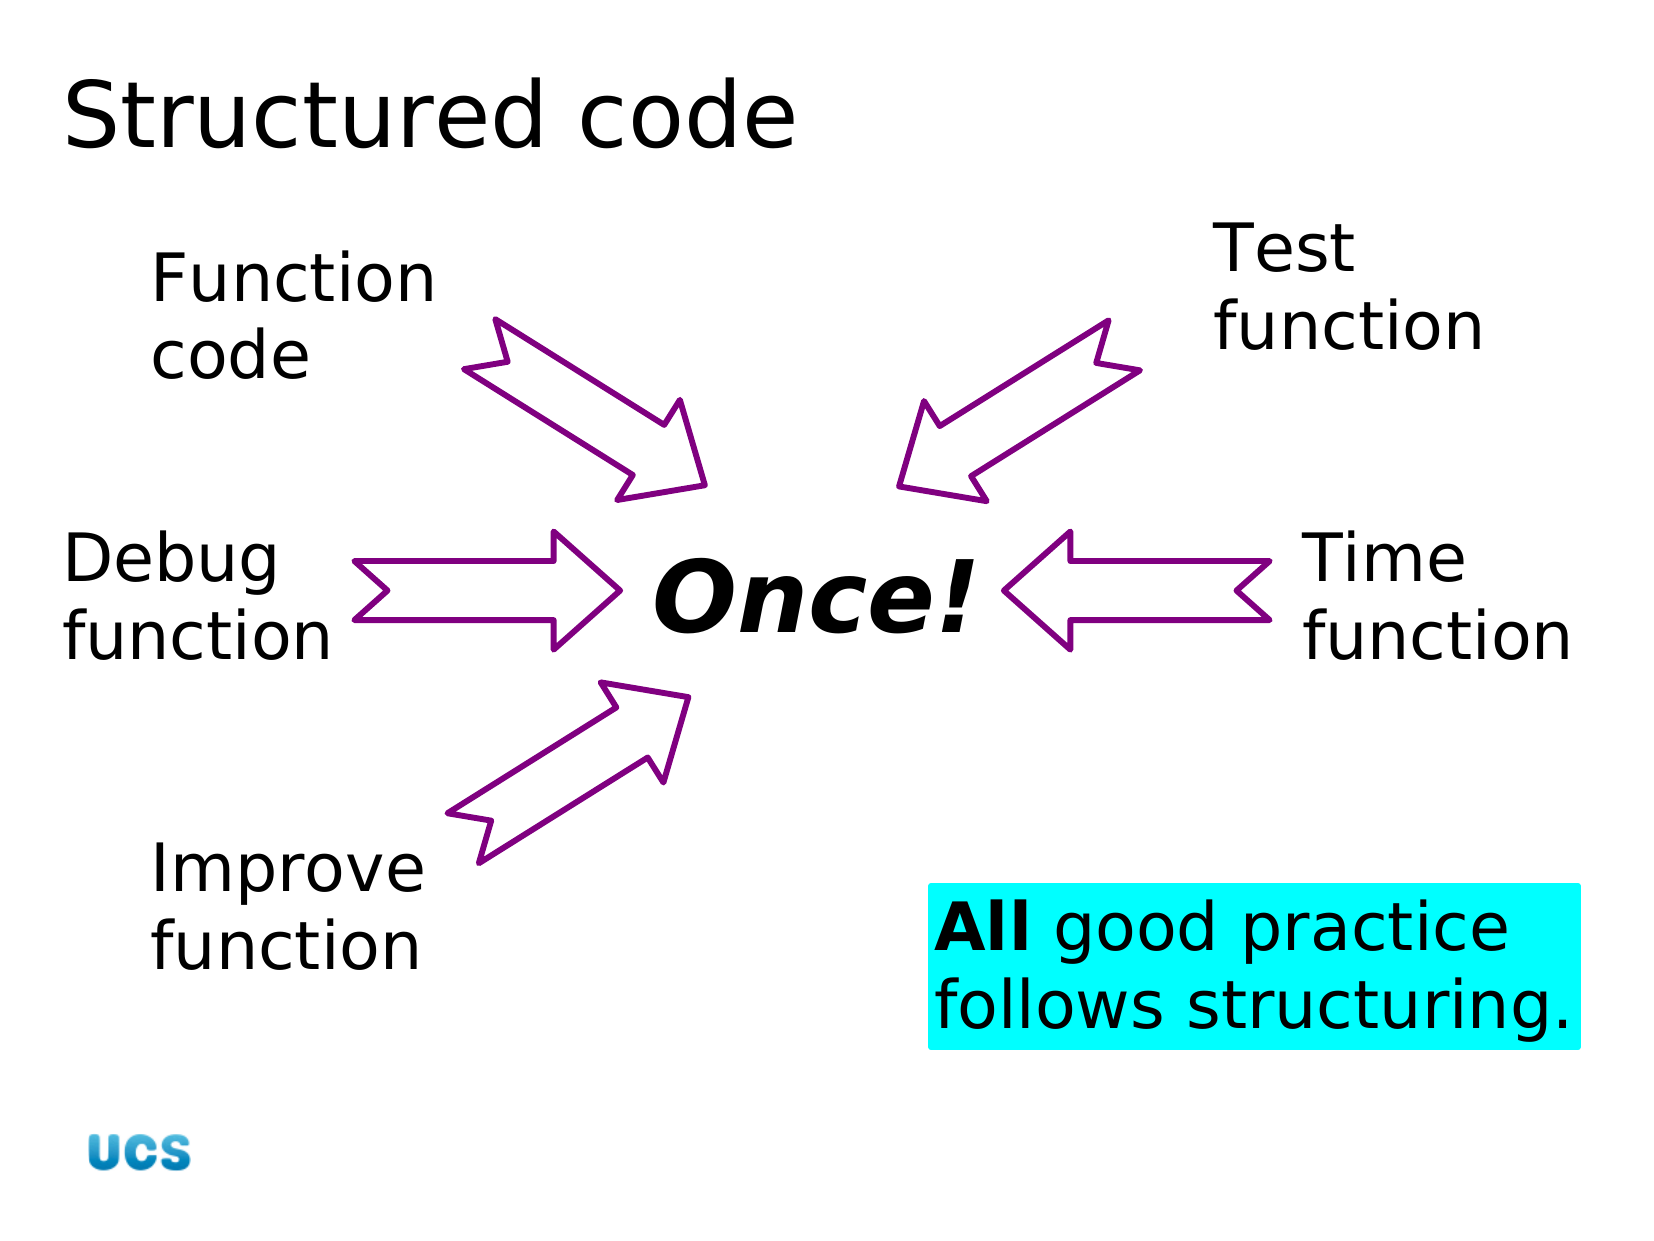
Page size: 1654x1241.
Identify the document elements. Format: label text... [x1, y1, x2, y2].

text_box Test function [1210, 206, 1490, 369]
text_box Time function [1299, 516, 1578, 679]
text_box All good practice follows structuring. [931, 885, 1578, 1048]
text_box Function code [147, 236, 442, 398]
text_box [447, 682, 689, 864]
text_box Once! [649, 536, 985, 659]
text_box Structured code [59, 59, 804, 173]
text_box [1003, 531, 1270, 650]
picture [88, 1133, 191, 1172]
text_box Debug function [59, 516, 338, 679]
text_box [463, 319, 705, 501]
text_box Improve function [147, 826, 430, 989]
text_box [354, 531, 621, 650]
text_box [899, 320, 1141, 502]
